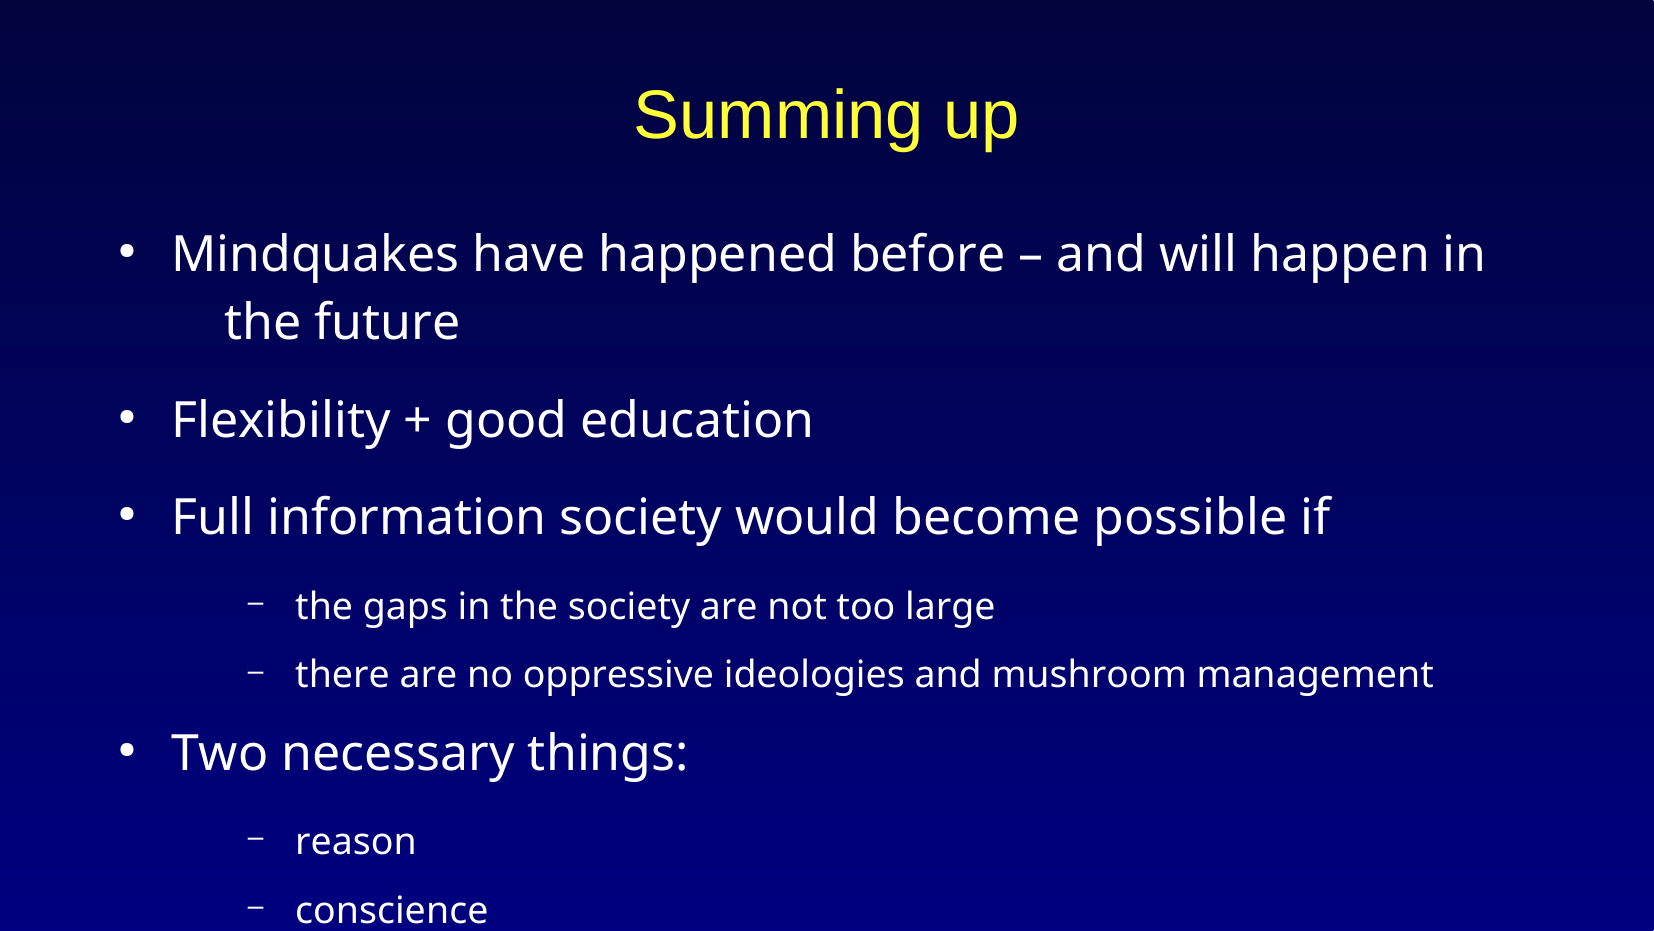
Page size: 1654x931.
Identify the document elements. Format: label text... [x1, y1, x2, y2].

title Summing up [82, 37, 1571, 193]
list Mindquakes have happened before – and will happen in the future Flexibility + good education Full information society would become possible if the gaps in the society are not too large there are no oppressive ideologies and mushroom management Two necessary things: reason conscience [82, 217, 1571, 918]
